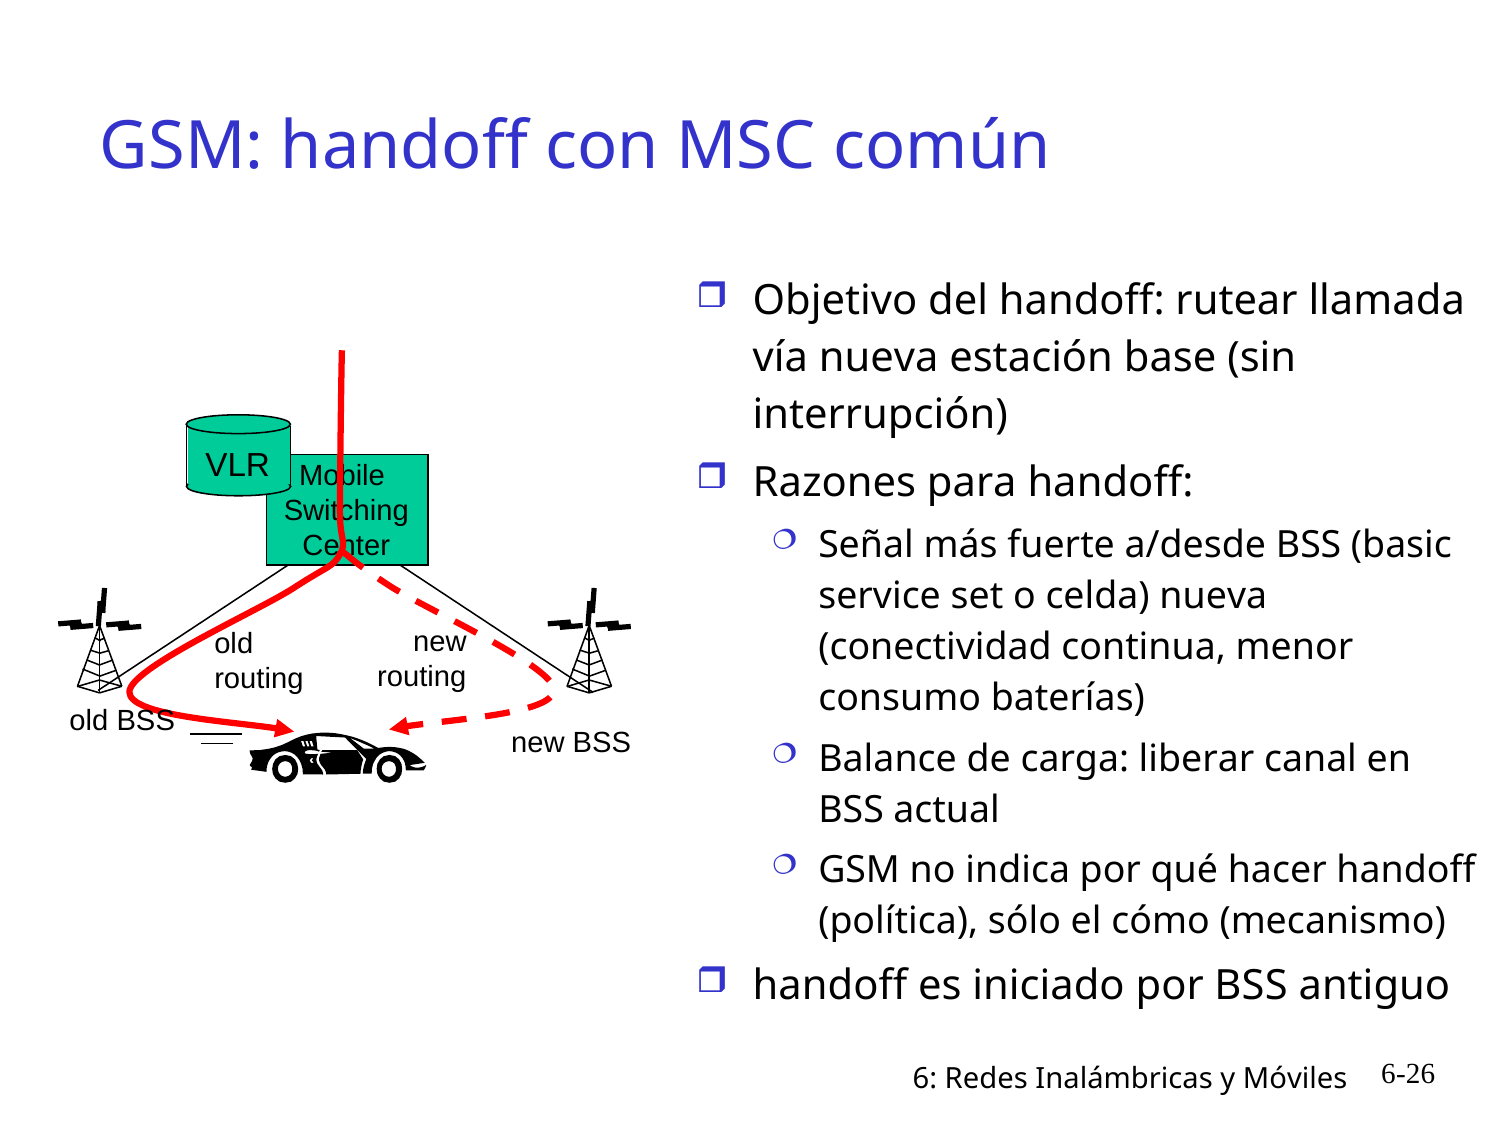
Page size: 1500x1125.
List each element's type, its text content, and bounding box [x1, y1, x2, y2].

text_box GSM: handoff con MSC común [85, 47, 1361, 236]
text_box old BSS [54, 693, 190, 745]
picture [249, 726, 427, 783]
list Objetivo del handoff: rutear llamada vía nueva estación base (sin interrupción) Razones para handoff: Señal más fuerte a/desde BSS (basic service set o celda) nueva (conectividad continua, menor consumo baterías) Balance de carga: liberar canal en BSS actual GSM no indica por qué hacer handoff (política), sólo el cómo (mecanismo) handoff es iniciado por BSS antiguo [681, 262, 1500, 1077]
text_box new BSS [496, 715, 647, 766]
text_box Mobile Switching Center [343, 448, 427, 570]
text_box old routing [199, 616, 319, 702]
text_box new routing [362, 614, 482, 700]
text_box VLR [190, 435, 286, 492]
text_box Mobile Switching Center [266, 448, 339, 570]
